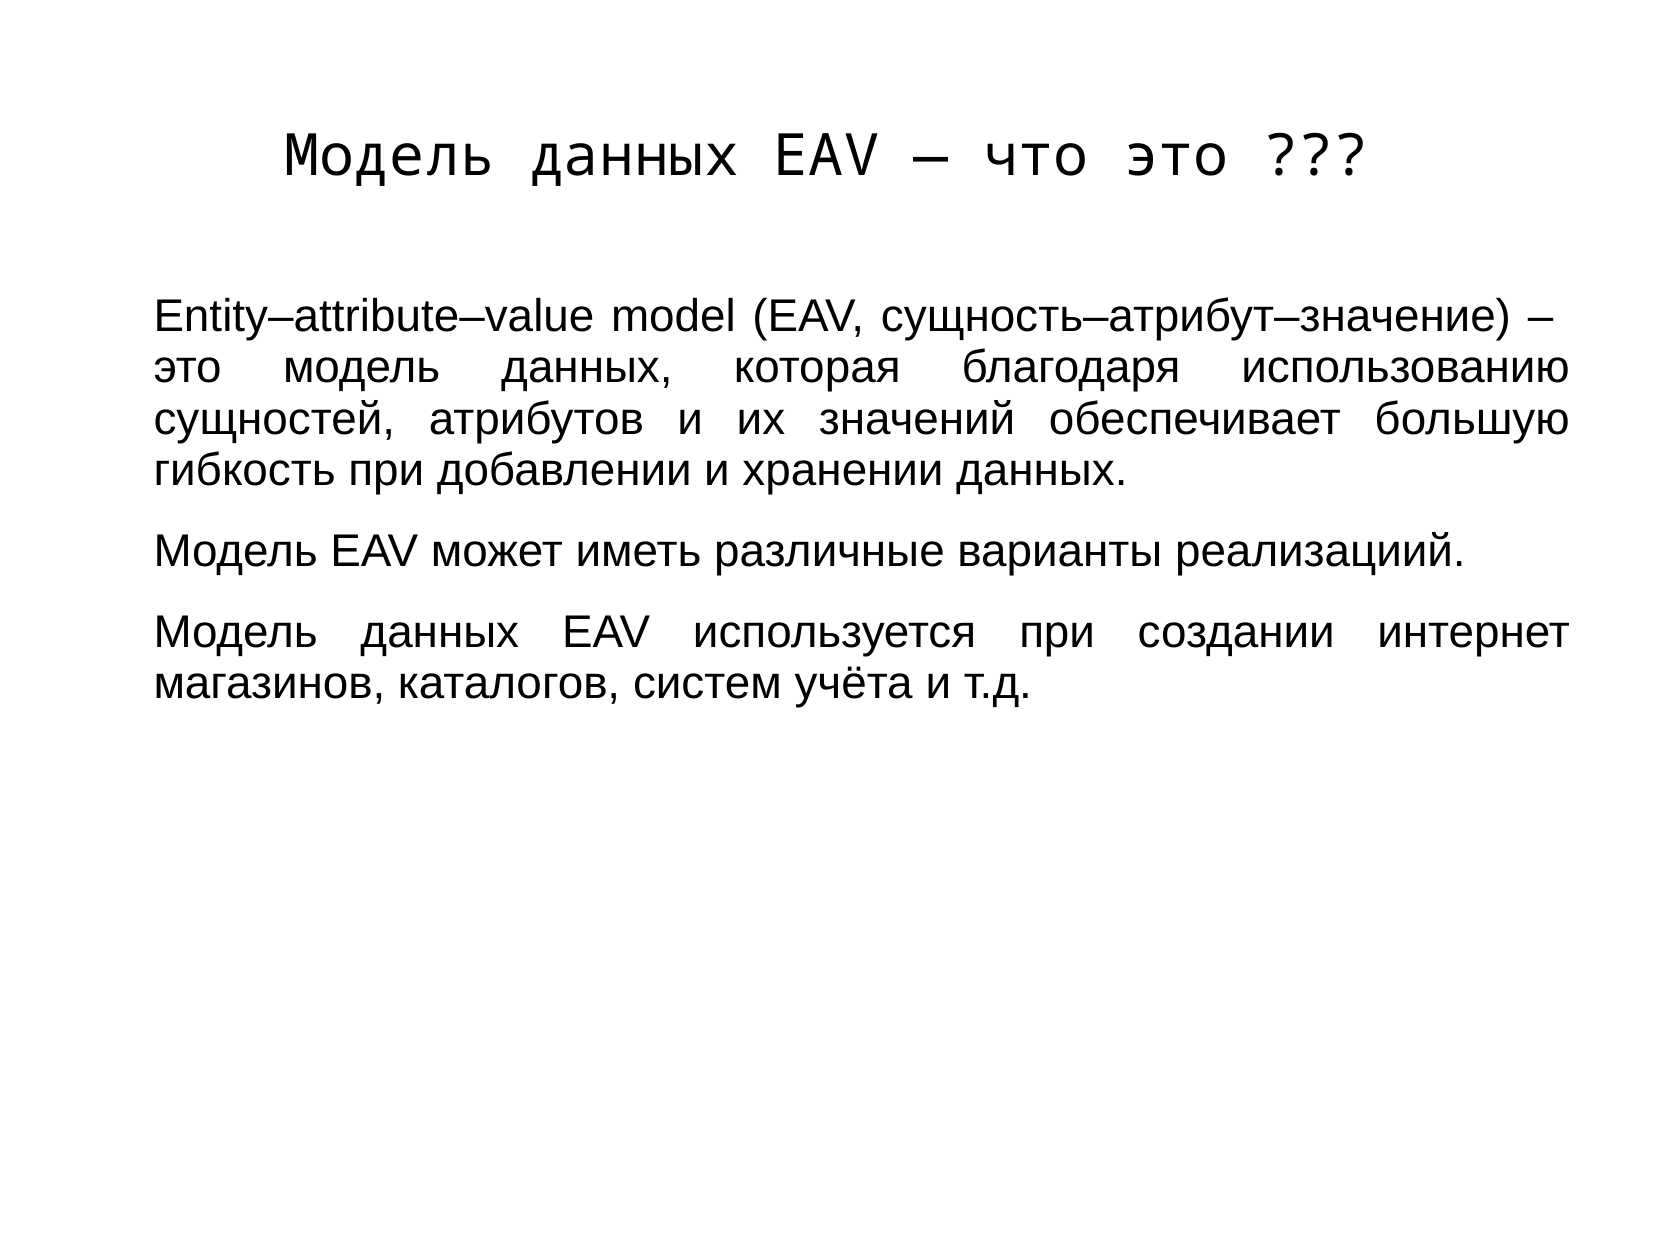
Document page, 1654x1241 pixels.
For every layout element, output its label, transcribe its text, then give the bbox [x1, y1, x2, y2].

list Entity–attribute–value model (EAV, сущность–атрибут–значение) – это модель данных, которая благодаря использованию сущностей, атрибутов и их значений обеспечивает большую гибкость при добавлении и хранении данных. Модель EAV может иметь различные варианты реализациий. Модель данных EAV используется при создании интернет магазинов, каталогов, систем учёта и т.д. [82, 290, 1571, 1010]
title Модель данных EAV — что это ??? [82, 49, 1571, 257]
